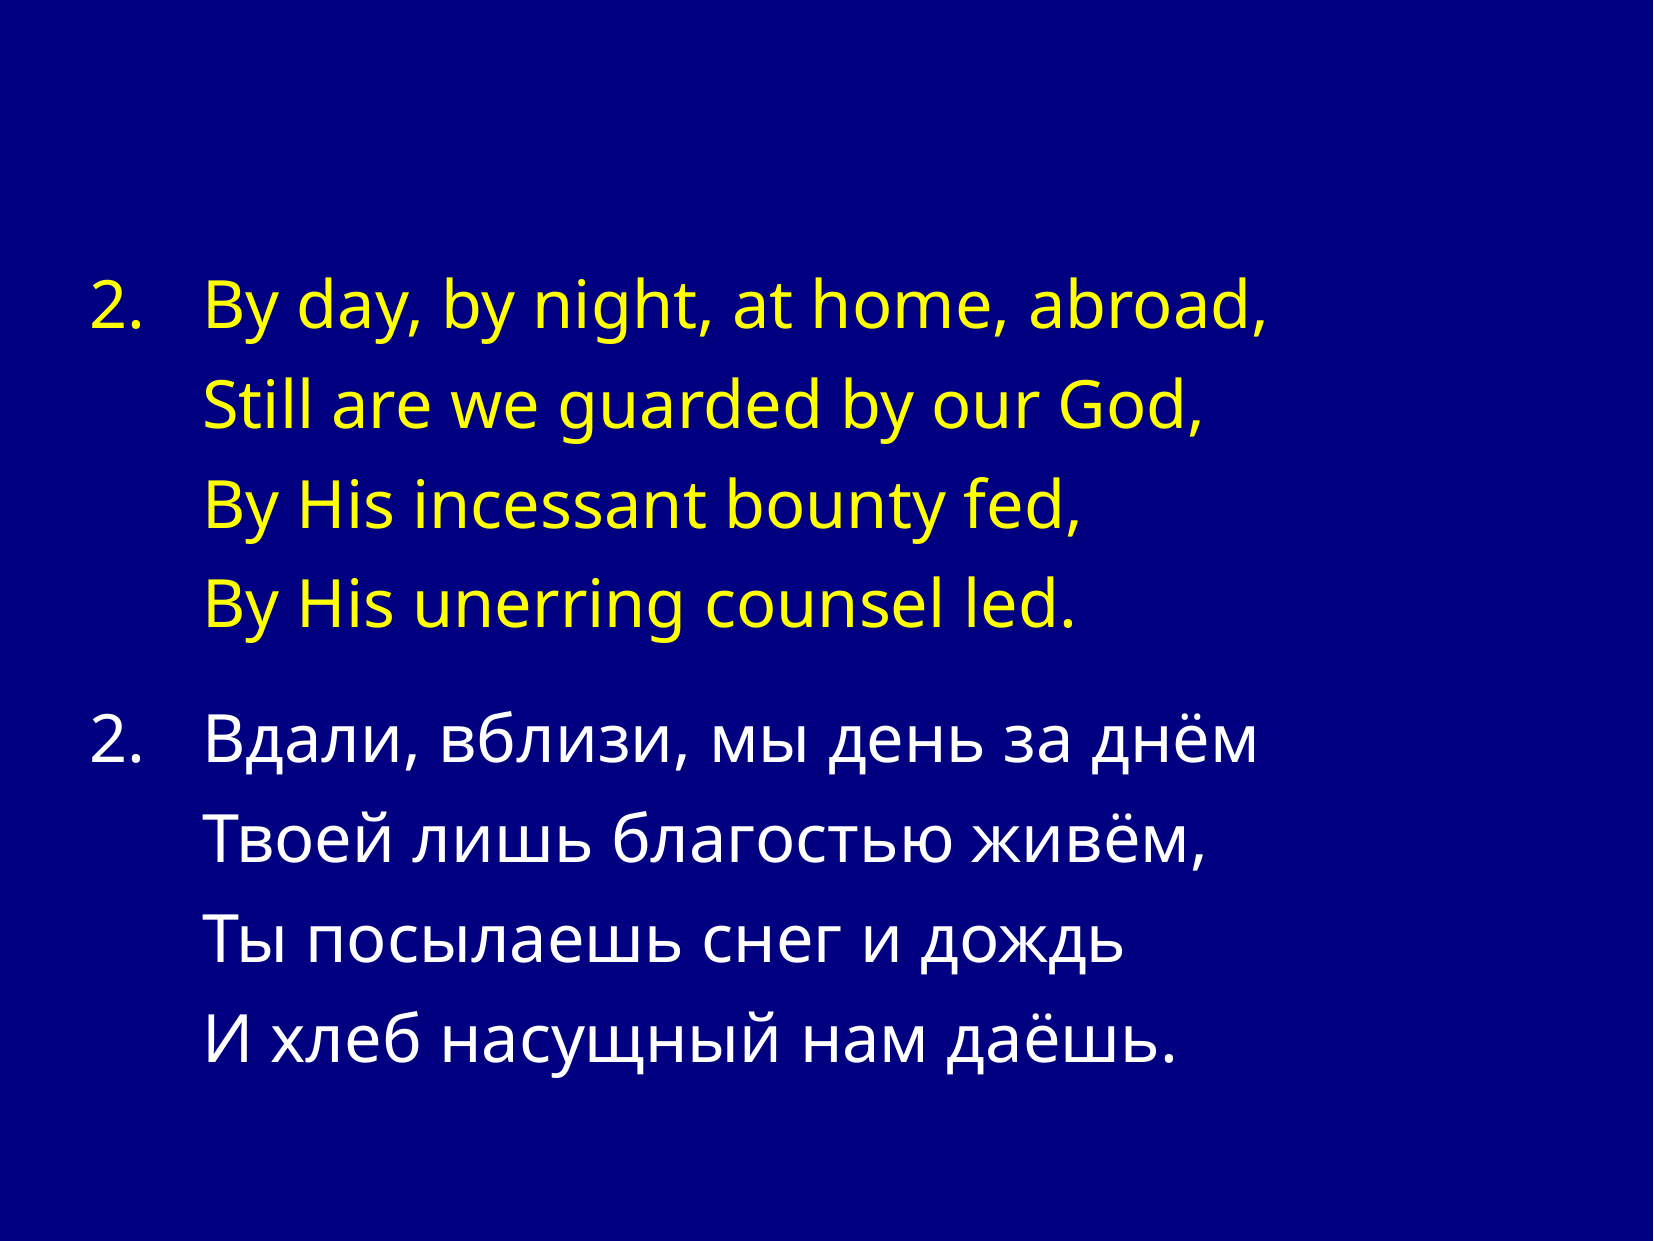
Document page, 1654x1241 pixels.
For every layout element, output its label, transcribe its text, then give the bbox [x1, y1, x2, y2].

text_box 2. By day, by night, at home, abroad, Still are we guarded by our God, By His incessant bounty fed, By His unerring counsel led. [75, 150, 1576, 638]
text_box 2. Вдали, вблизи, мы день за днём Твоей лишь благостью живём, Ты посылаешь снег и дождь И хлеб насущный нам даёшь. [75, 675, 1576, 1163]
